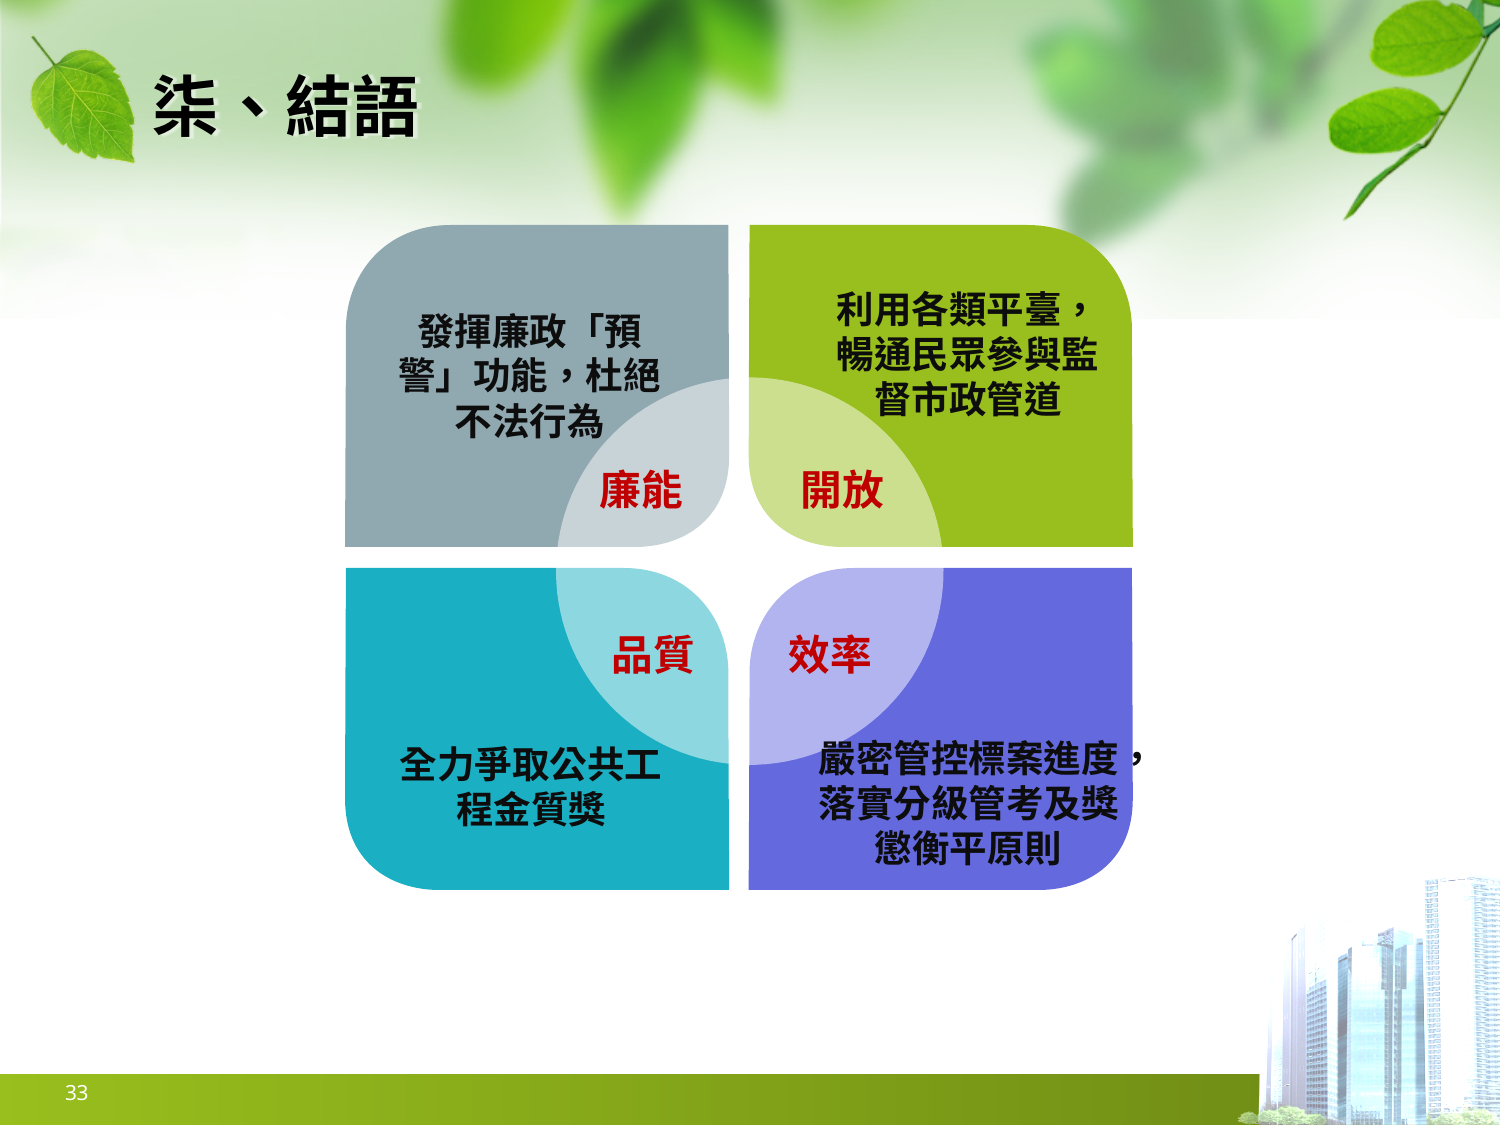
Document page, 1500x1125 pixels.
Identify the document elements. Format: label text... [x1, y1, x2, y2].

title 柒、結語 [137, 57, 1325, 150]
text_box 開放 [785, 456, 899, 521]
text_box 效率 [774, 622, 887, 687]
text_box 品質 [596, 622, 710, 687]
text_box 全力爭取公共工程金質獎 [384, 733, 679, 840]
text_box 利用各類平臺，暢通民眾參與監督市政管道 [820, 278, 1115, 431]
text_box [345, 224, 1133, 890]
text_box 廉能 [585, 456, 698, 521]
text_box 33 [50, 1072, 138, 1113]
text_box 發揮廉政「預警」功能，杜絕不法行為 [382, 299, 677, 452]
text_box 嚴密管控標案進度，落實分級管考及獎懲衡平原則 [797, 727, 1140, 880]
